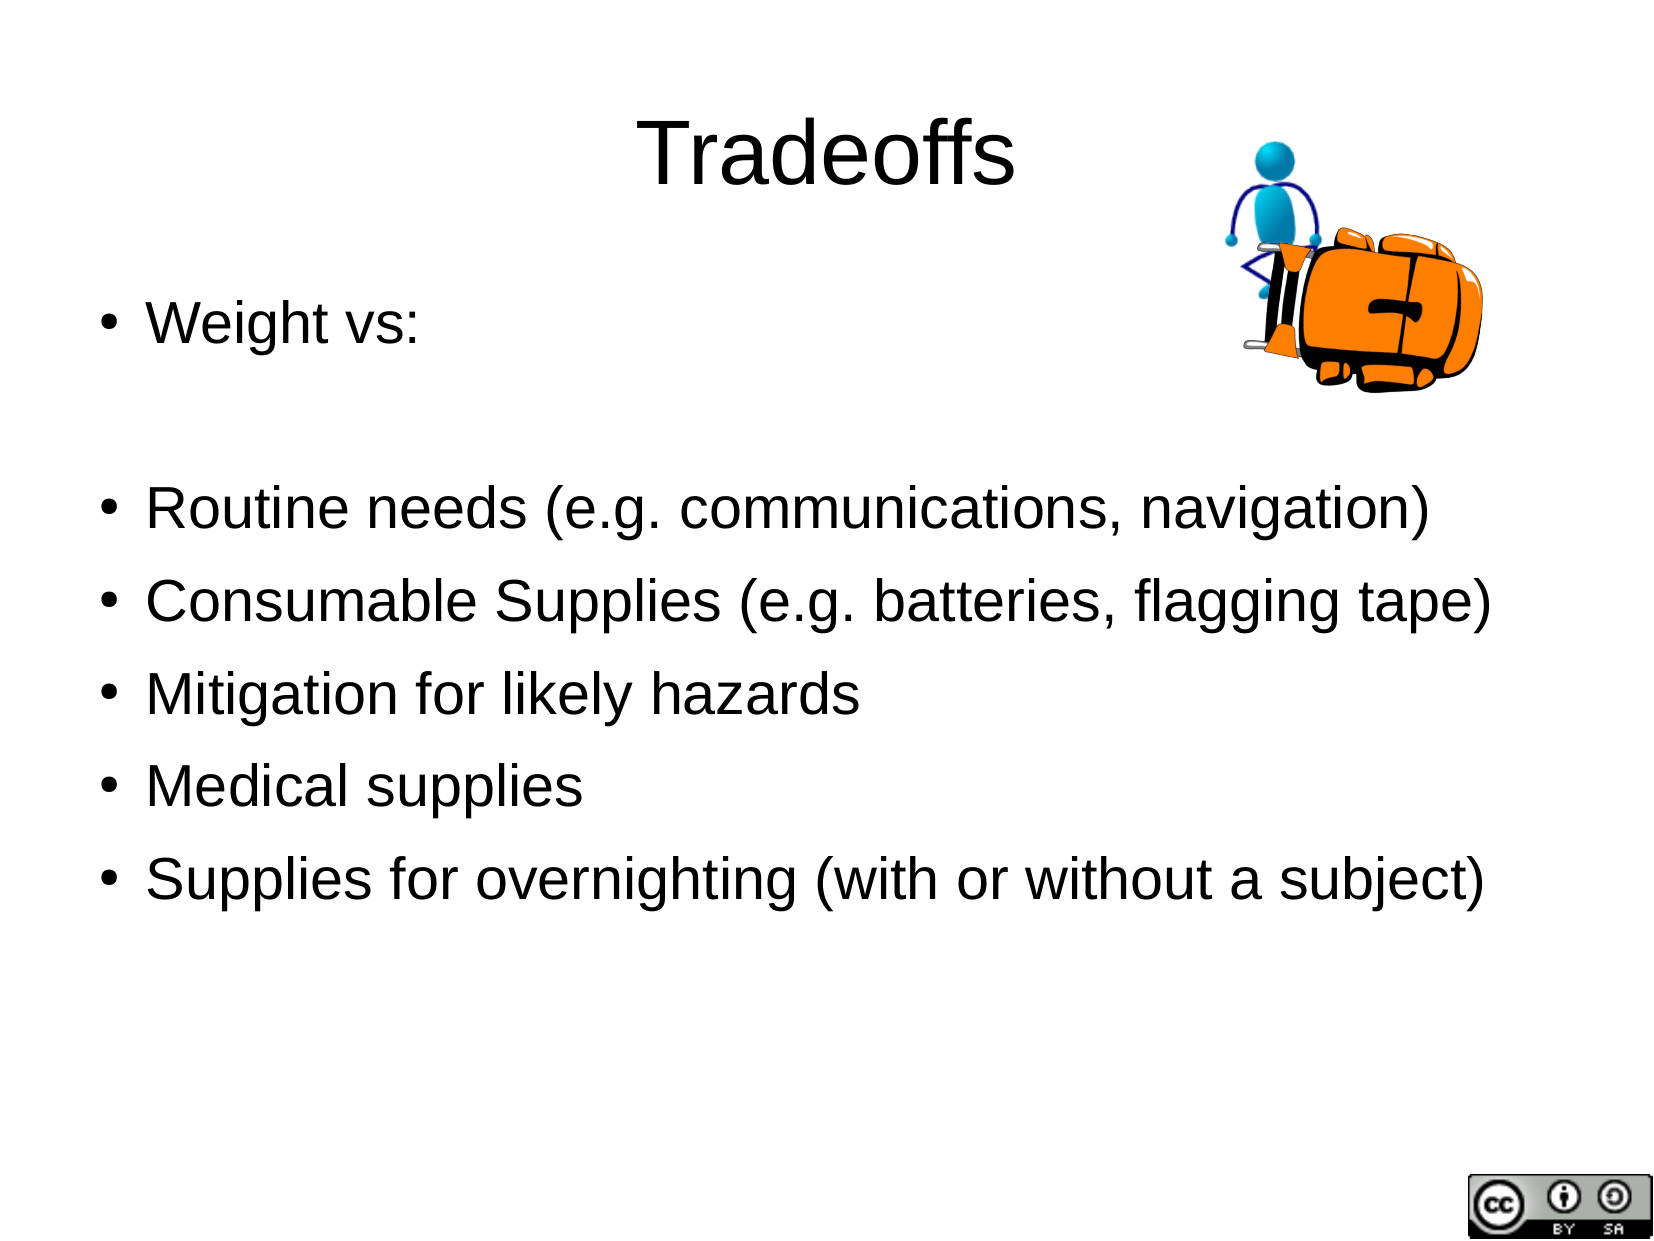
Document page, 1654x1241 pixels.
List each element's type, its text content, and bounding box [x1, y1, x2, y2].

list Weight vs: Routine needs (e.g. communications, navigation) Consumable Supplies (e.g. batteries, flagging tape) Mitigation for likely hazards Medical supplies Supplies for overnighting (with or without a subject) [82, 290, 1571, 1010]
picture [1194, 135, 1492, 407]
picture [1468, 1174, 1653, 1239]
title Tradeoffs [82, 49, 1571, 257]
